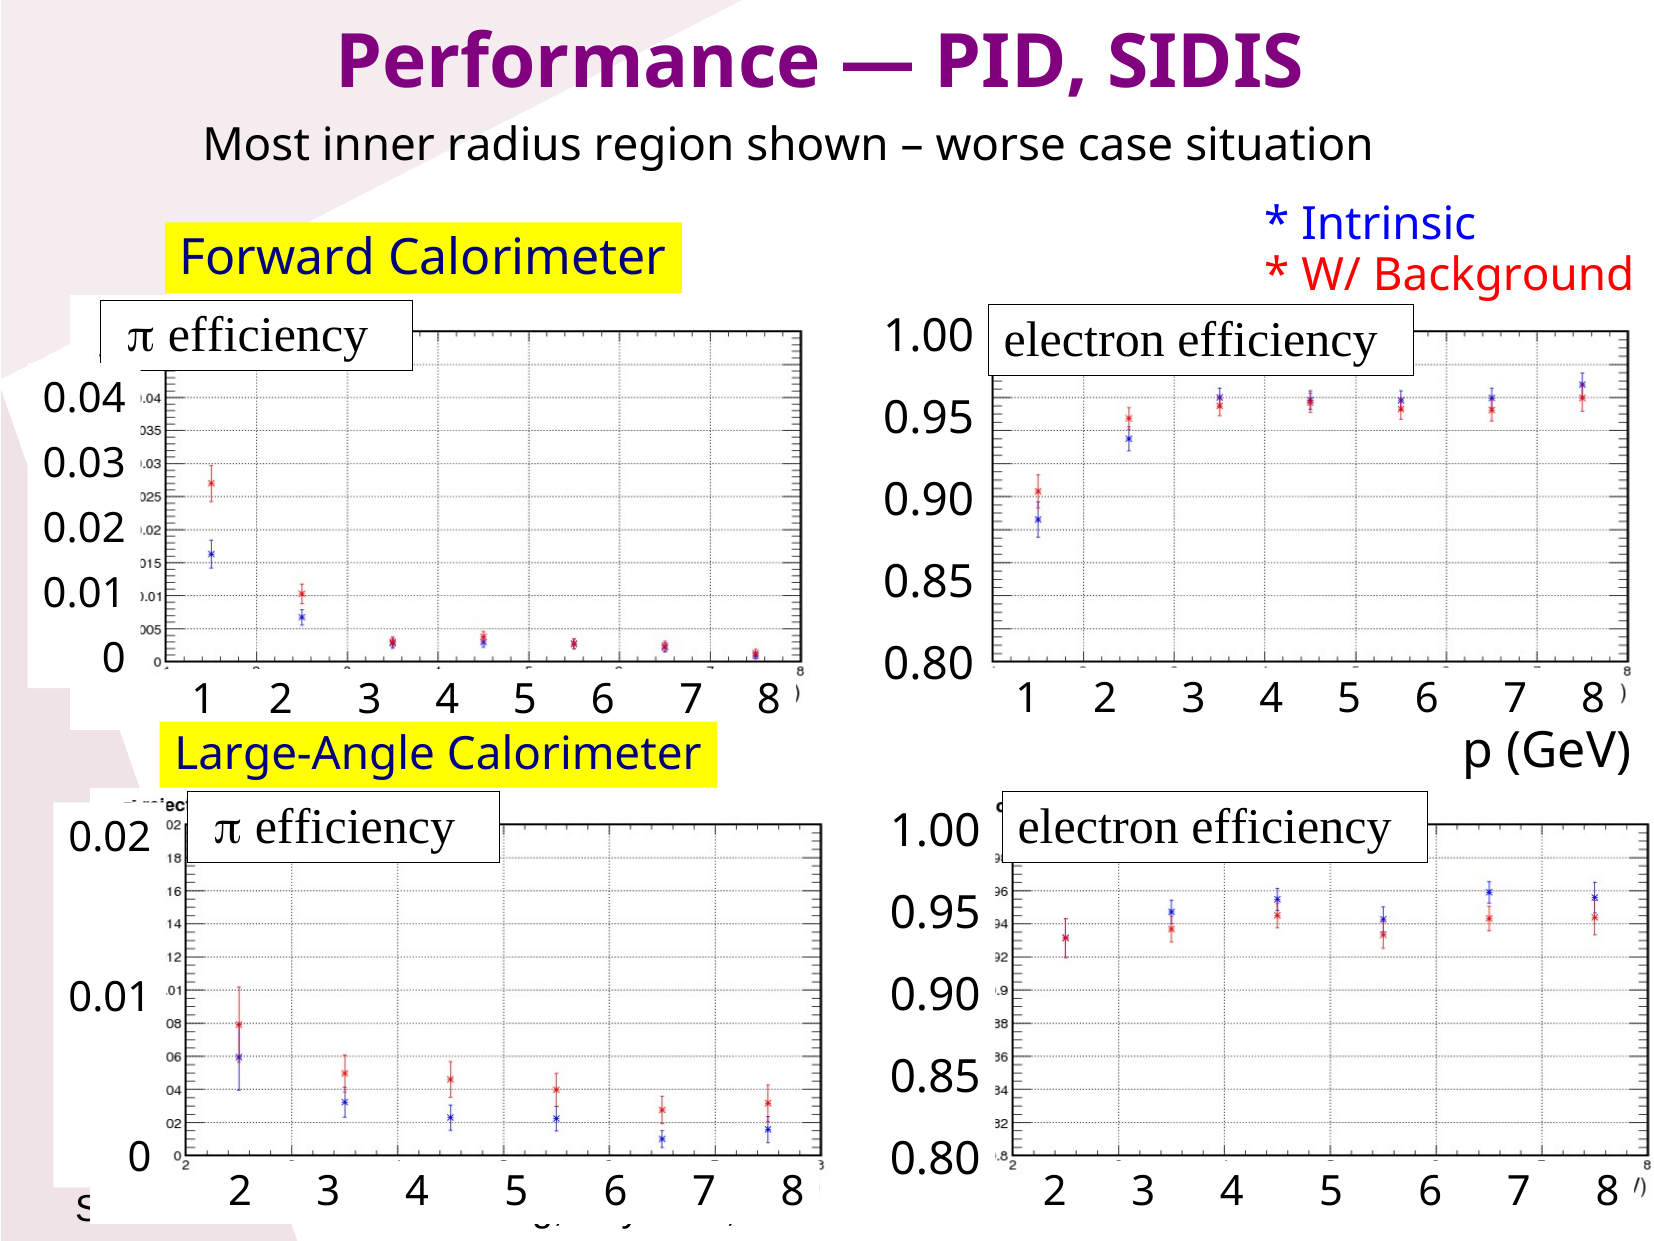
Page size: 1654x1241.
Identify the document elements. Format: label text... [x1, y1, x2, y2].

text_box 1 2 3 4 5 6 7 8 [165, 669, 796, 731]
text_box p efficiency [100, 300, 413, 371]
text_box electron efficiency [1002, 791, 1428, 863]
picture [70, 295, 1653, 730]
text_box 1.00 0.95 0.90 0.85 0.80 [868, 298, 989, 697]
picture [90, 788, 1653, 1224]
text_box 2 3 4 5 6 7 8 [1028, 1161, 1635, 1223]
text_box * Intrinsic * W/ Background [1249, 191, 1648, 309]
text_box Most inner radius region shown – worse case situation [187, 152, 1426, 197]
text_box electron efficiency [988, 304, 1414, 376]
text_box 1.00 0.95 0.90 0.85 0.80 [874, 793, 996, 1192]
text_box p efficiency [187, 791, 500, 863]
text_box 0.02 0.01 0 [53, 802, 167, 1188]
text_box p (GeV) [1447, 715, 1646, 787]
text_box 2 3 4 5 6 7 8 [213, 1161, 820, 1223]
text_box 0.04 0.03 0.02 0.01 0 [27, 363, 141, 689]
text_box Forward Calorimeter [165, 222, 679, 293]
text_box Large-Angle Calorimeter [159, 721, 713, 788]
title Performance ― PID, SIDIS [68, 13, 1571, 152]
text_box 1 2 3 4 5 6 7 8 [990, 667, 1621, 729]
